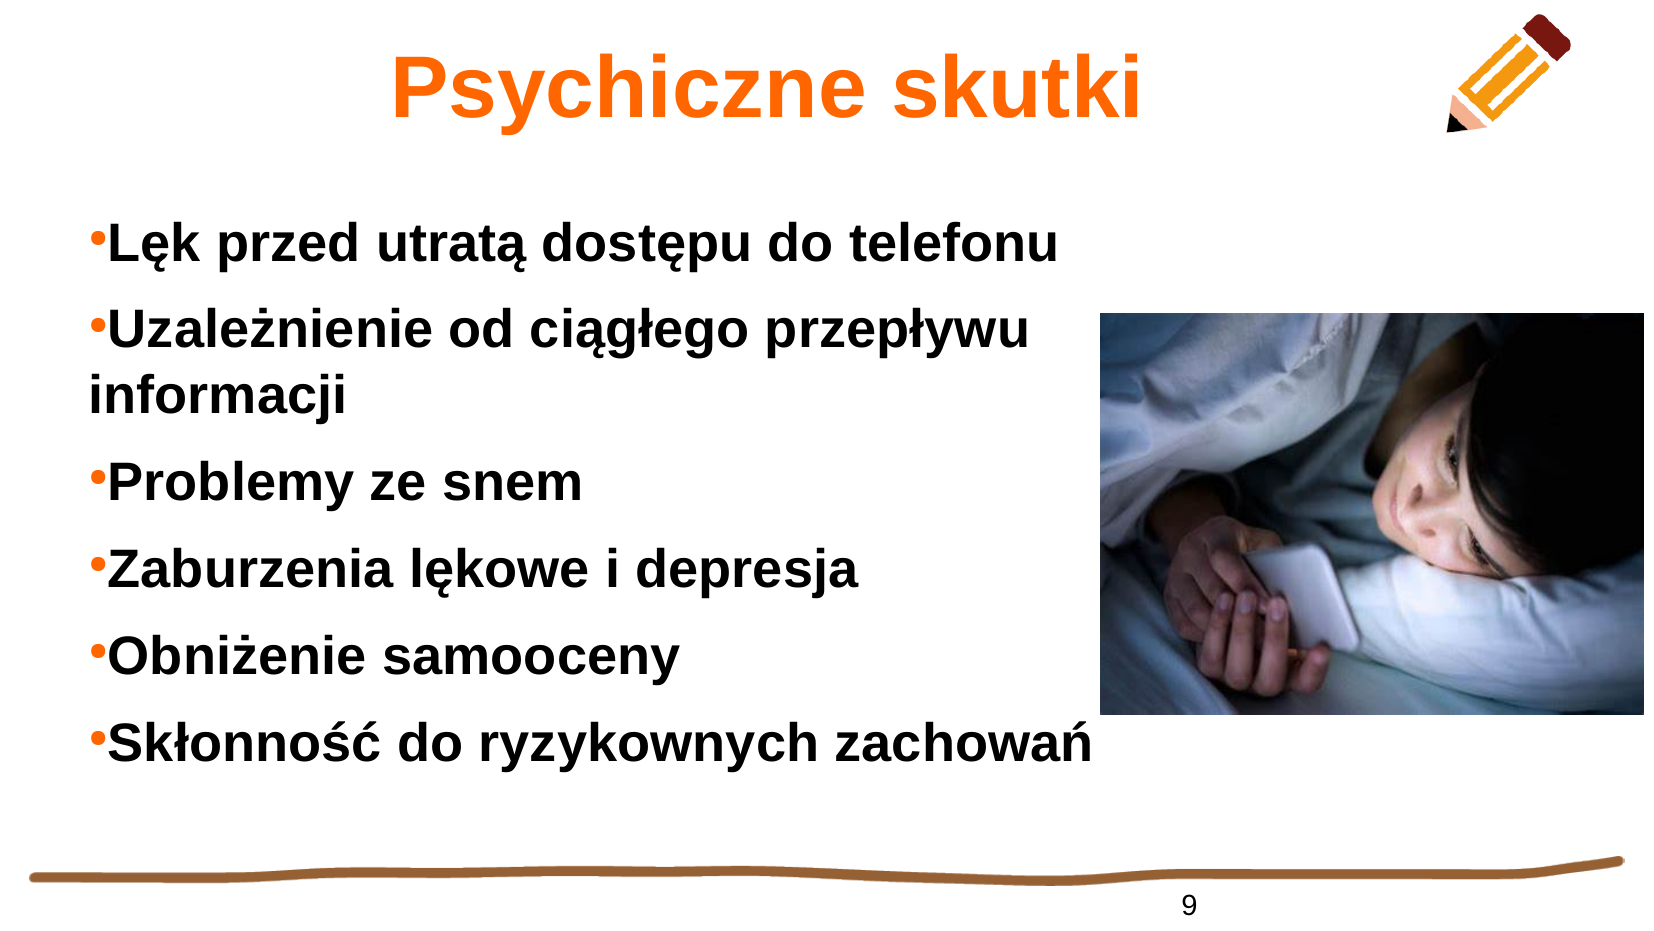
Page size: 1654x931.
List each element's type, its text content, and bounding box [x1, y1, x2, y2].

text_box <numer> [1181, 885, 1565, 931]
title Psychiczne skutki [88, 29, 1447, 133]
picture [29, 856, 1625, 886]
picture [1100, 313, 1644, 715]
list Lęk przed utratą dostępu do telefonu Uzależnienie od ciągłego przepływu informacji Problemy ze snem Zaburzenia lękowe i depresja Obniżenie samooceny Skłonność do ryzykownych zachowań [88, 206, 1117, 832]
picture [1446, 14, 1571, 133]
